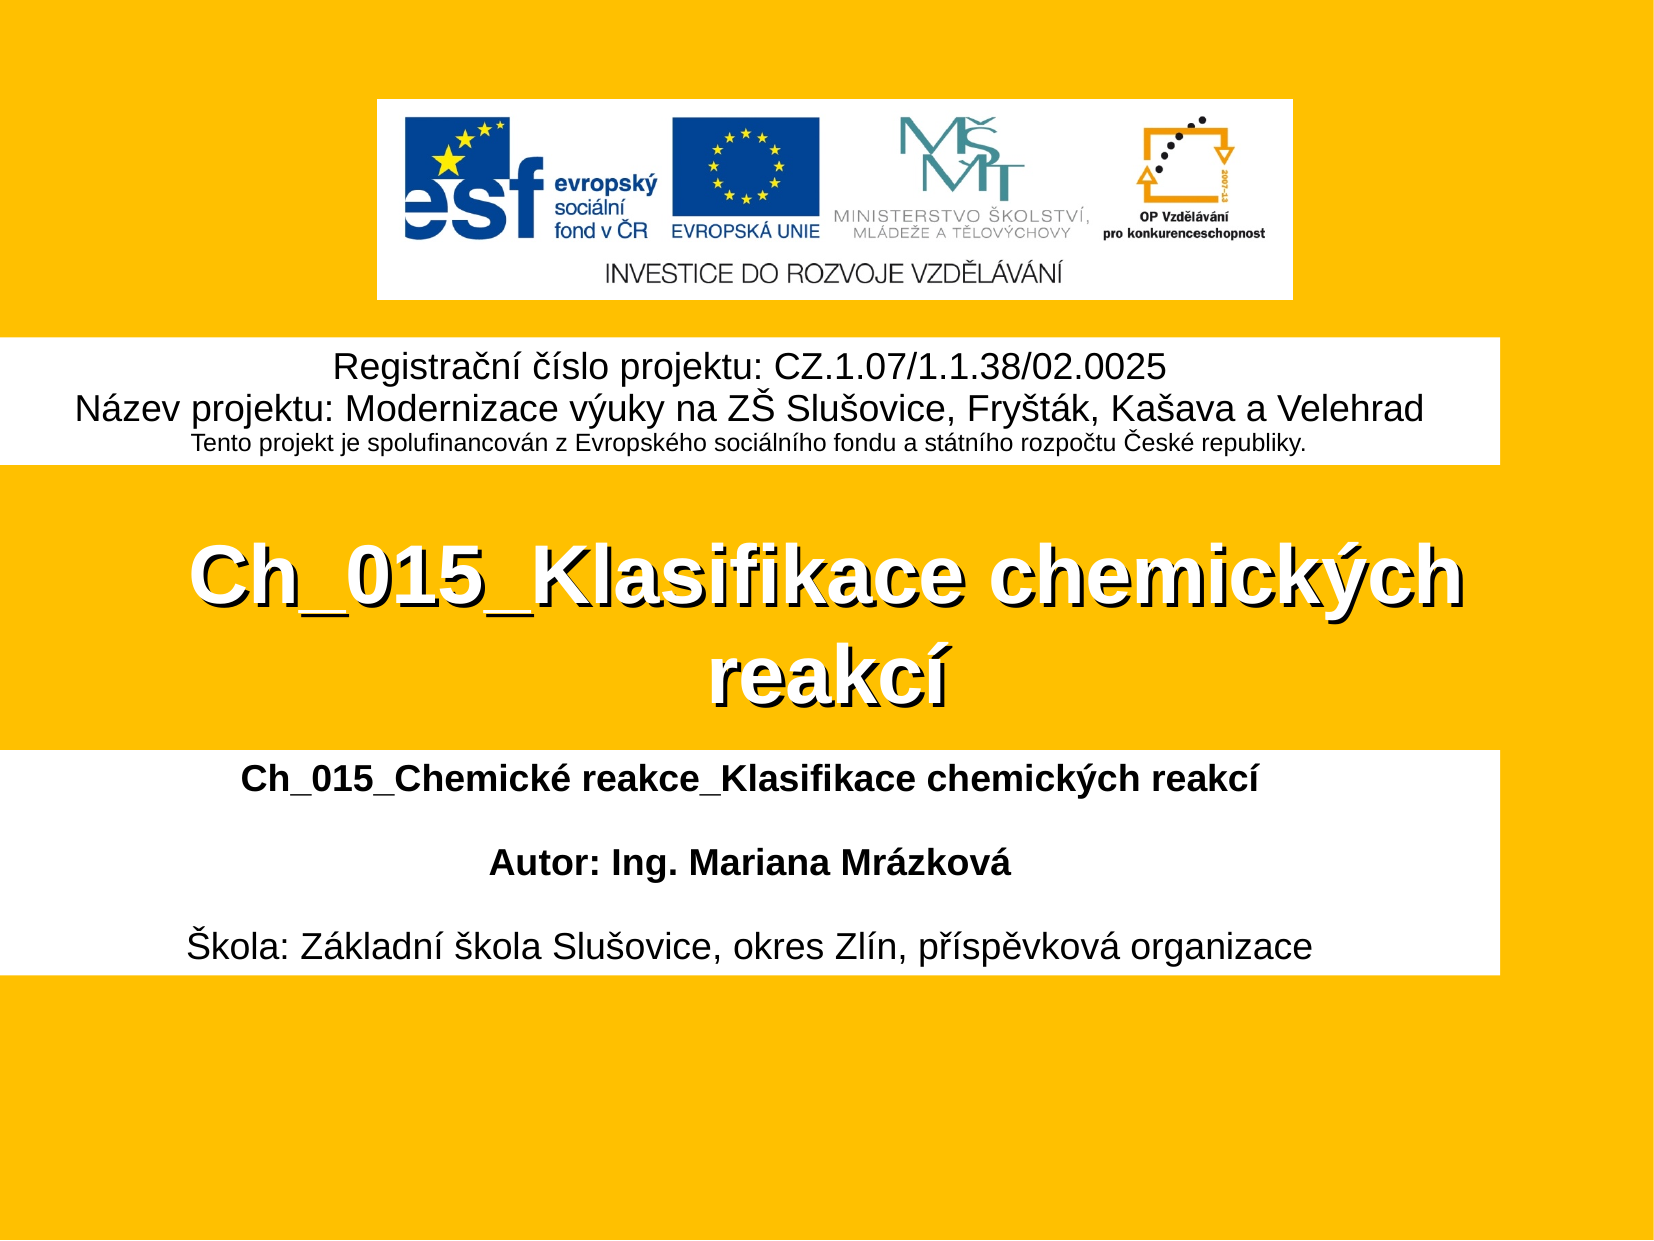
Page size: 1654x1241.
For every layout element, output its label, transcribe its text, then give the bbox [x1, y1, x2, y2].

text_box Registrační číslo projektu: CZ.1.07/1.1.38/02.0025 Název projektu: Modernizace výuky na ZŠ Slušovice, Fryšták, Kašava a Velehrad Tento projekt je spolufinancován z Evropského sociálního fondu a státního rozpočtu České republiky. [0, 337, 1501, 465]
title Ch_015_Klasifikace chemických reakcí [82, 512, 1571, 728]
text_box Ch_015_Chemické reakce_Klasifikace chemických reakcí Autor: Ing. Mariana Mrázková Škola: Základní škola Slušovice, okres Zlín, příspěvková organizace [0, 750, 1501, 976]
picture [377, 99, 1293, 300]
